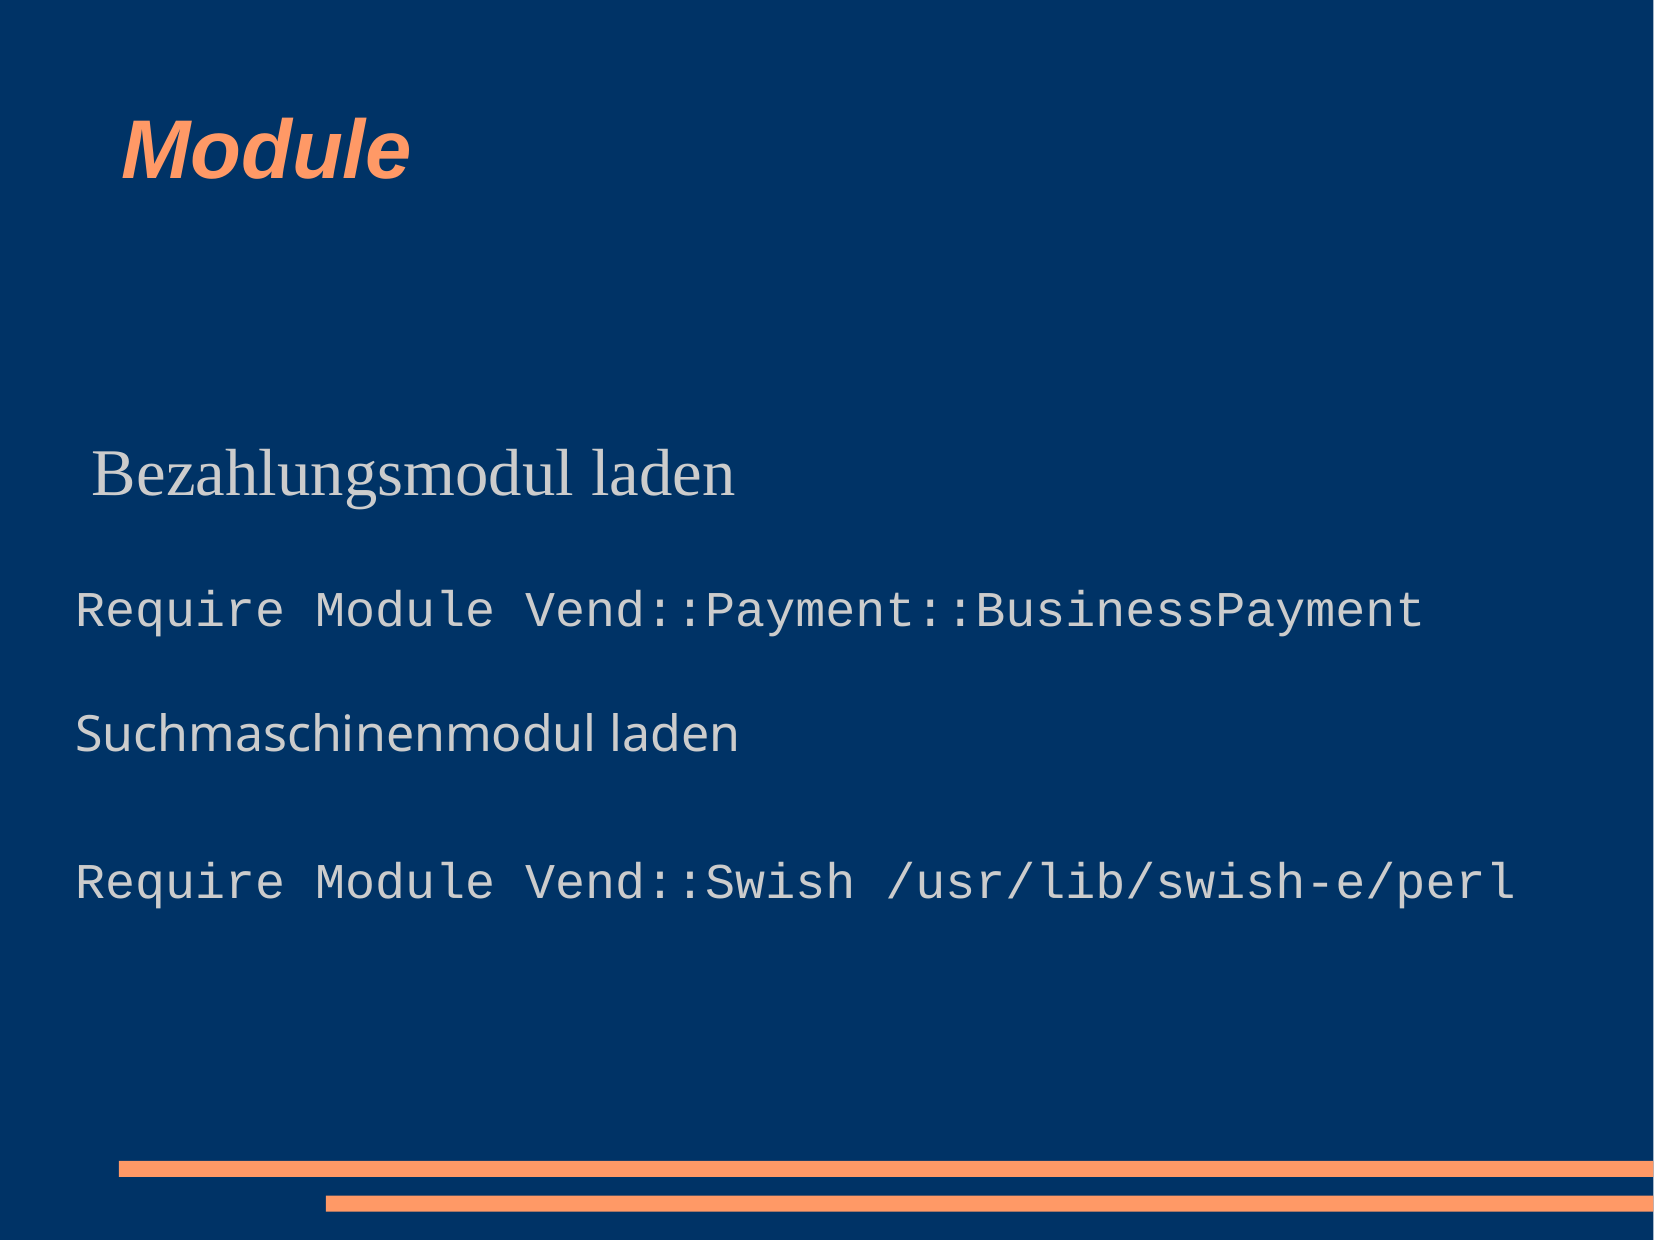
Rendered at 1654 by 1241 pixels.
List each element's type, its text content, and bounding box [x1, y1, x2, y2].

subtitle Bezahlungsmodul laden Require Module Vend::Payment::BusinessPayment Suchmaschinenmodul laden Require Module Vend::Swish /usr/lib/swish-e/perl [75, 337, 1613, 1013]
title Module [121, 46, 1534, 254]
